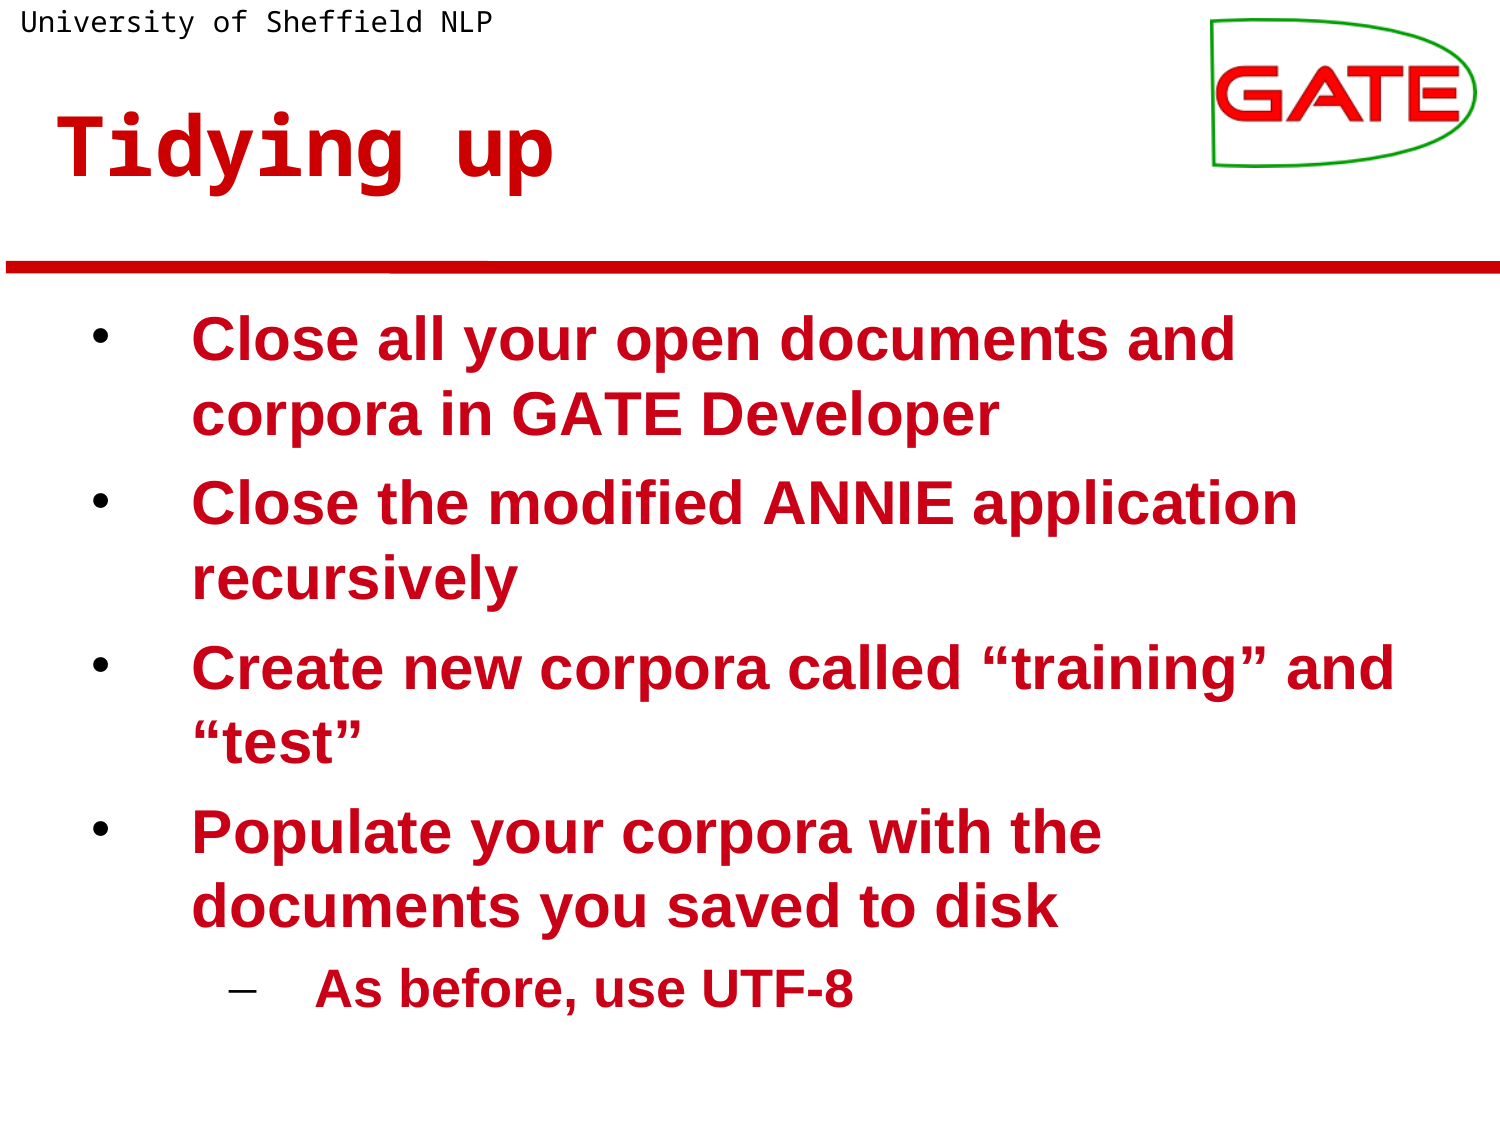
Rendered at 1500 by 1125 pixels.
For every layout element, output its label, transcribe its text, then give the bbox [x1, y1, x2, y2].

title Tidying up [41, 30, 1391, 262]
picture [1210, 18, 1477, 168]
list Close all your open documents and corpora in GATE Developer Close the modified ANNIE application recursively Create new corpora called “training” and “test” Populate your corpora with the documents you saved to disk As before, use UTF-8 [75, 290, 1425, 1034]
